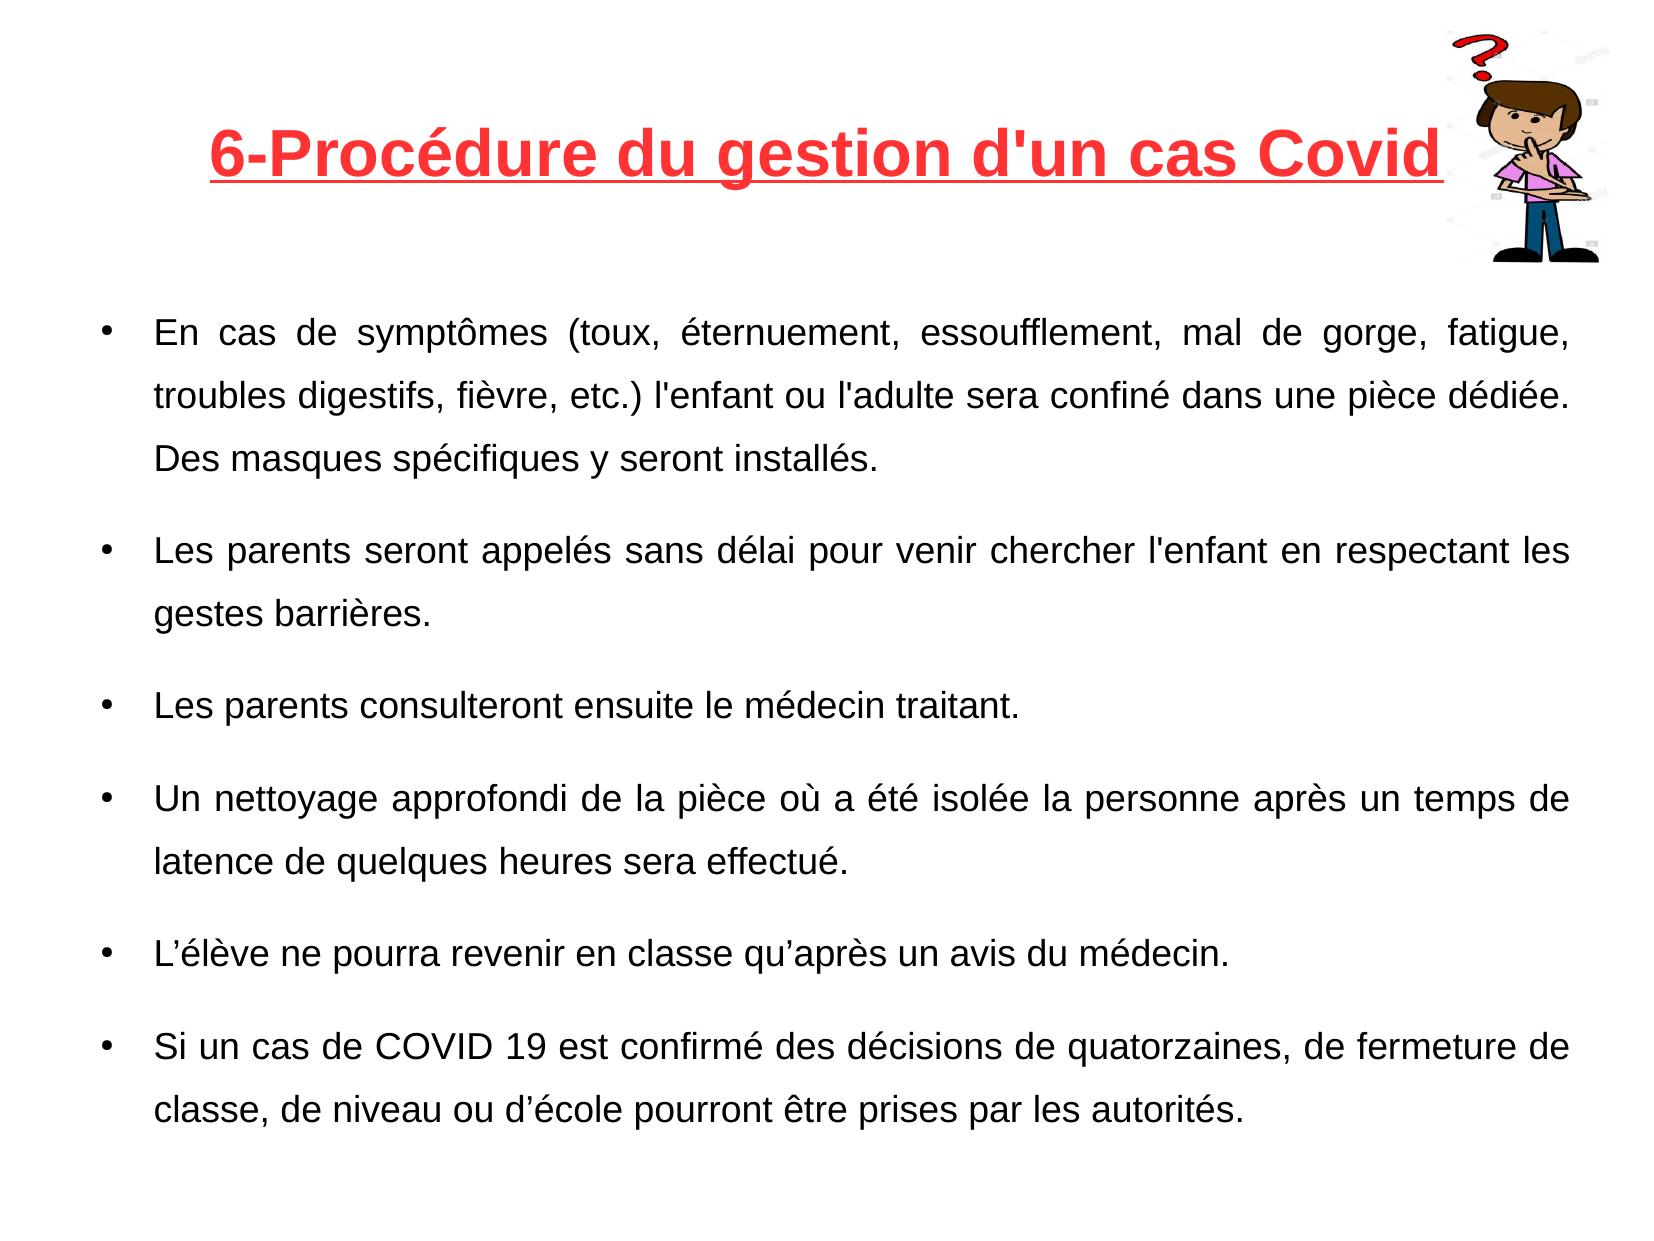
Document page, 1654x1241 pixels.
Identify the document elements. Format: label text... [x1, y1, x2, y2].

title 6-Procédure du gestion d'un cas Covid [82, 49, 1446, 257]
list En cas de symptômes (toux, éternuement, essoufflement, mal de gorge, fatigue, troubles digestifs, fièvre, etc.) l'enfant ou l'adulte sera confiné dans une pièce dédiée. Des masques spécifiques y seront installés. Les parents seront appelés sans délai pour venir chercher l'enfant en respectant les gestes barrières. Les parents consulteront ensuite le médecin traitant. Un nettoyage approfondi de la pièce où a été isolée la personne après un temps de latence de quelques heures sera effectué. L’élève ne pourra revenir en classe qu’après un avis du médecin. Si un cas de COVID 19 est confirmé des décisions de quatorzaines, de fermeture de classe, de niveau ou d’école pourront être prises par les autorités. [82, 290, 1571, 1111]
picture [1446, 29, 1625, 266]
